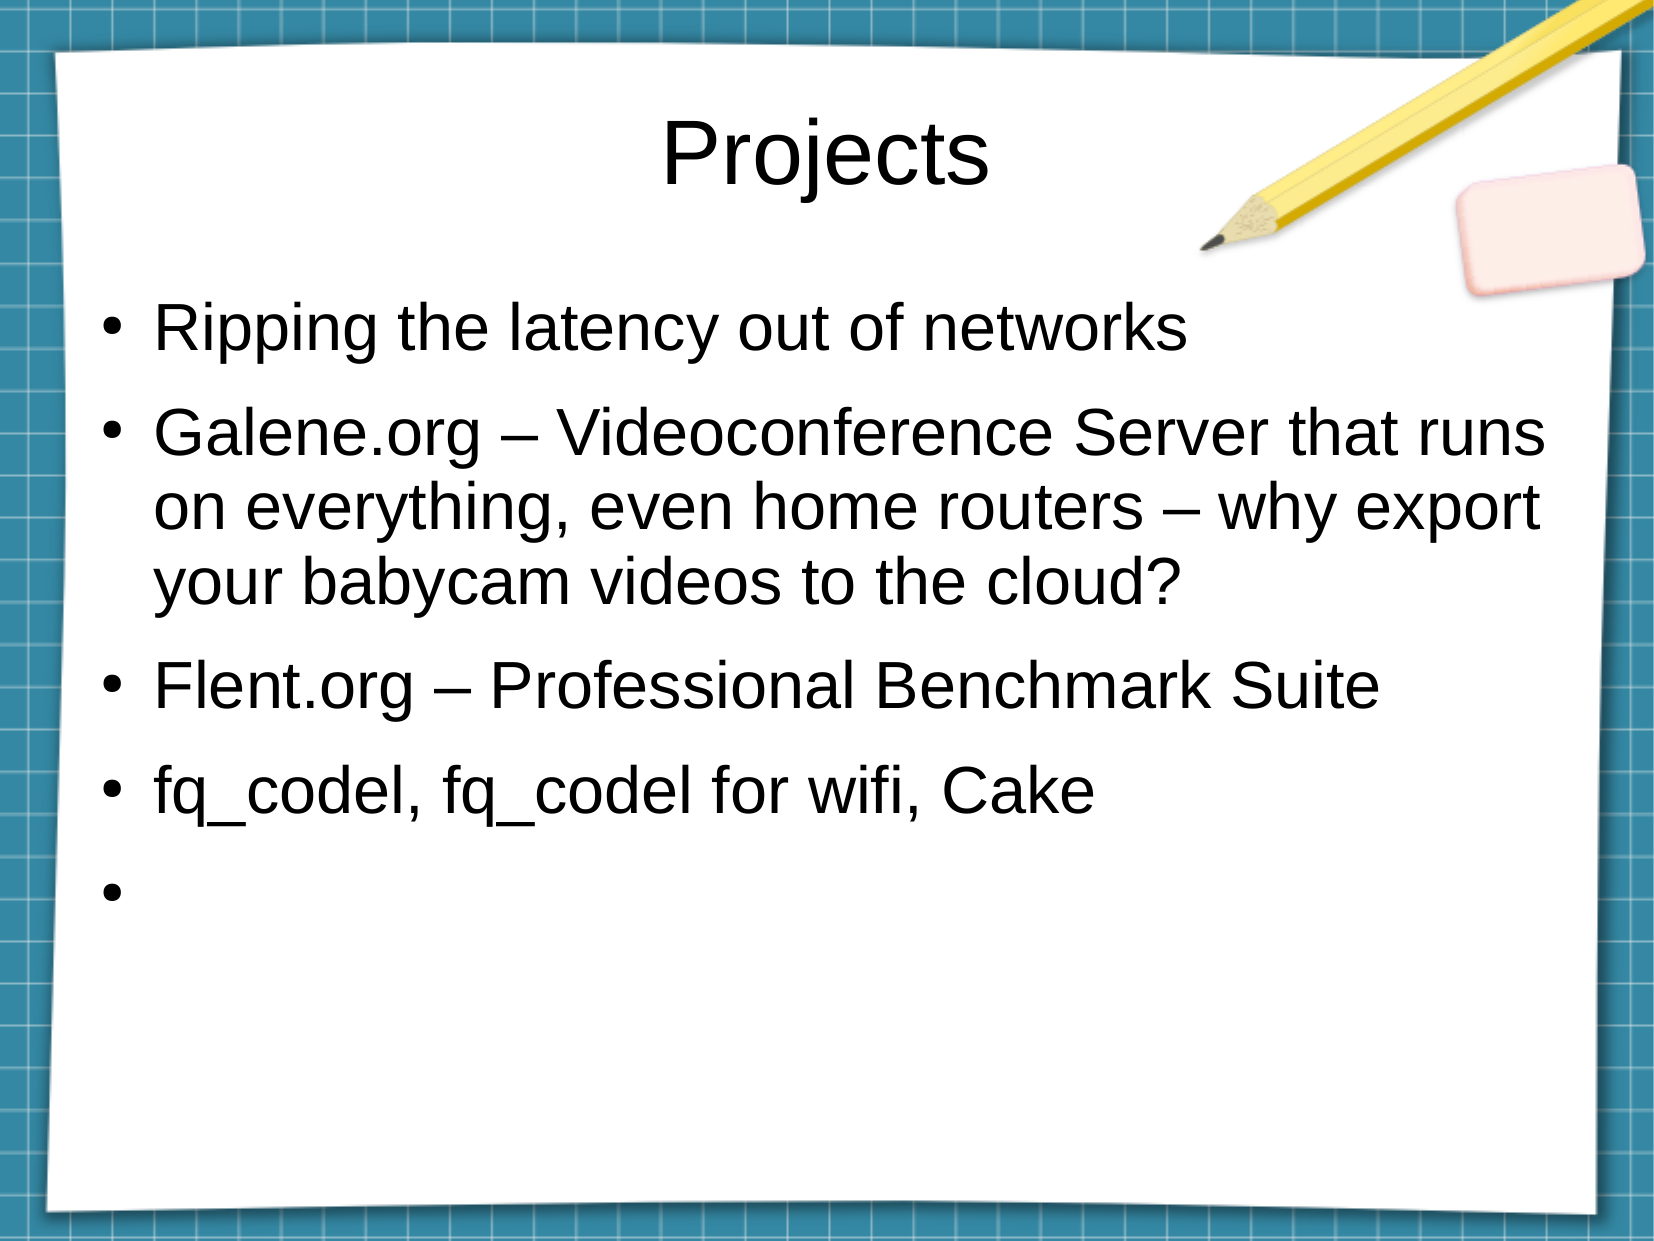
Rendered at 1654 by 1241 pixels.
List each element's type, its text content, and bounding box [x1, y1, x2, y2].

title Projects [82, 49, 1571, 257]
list Ripping the latency out of networks Galene.org – Videoconference Server that runs on everything, even home routers – why export your babycam videos to the cloud? Flent.org – Professional Benchmark Suite fq_codel, fq_codel for wifi, Cake [82, 290, 1571, 1010]
picture [0, 0, 1654, 1241]
